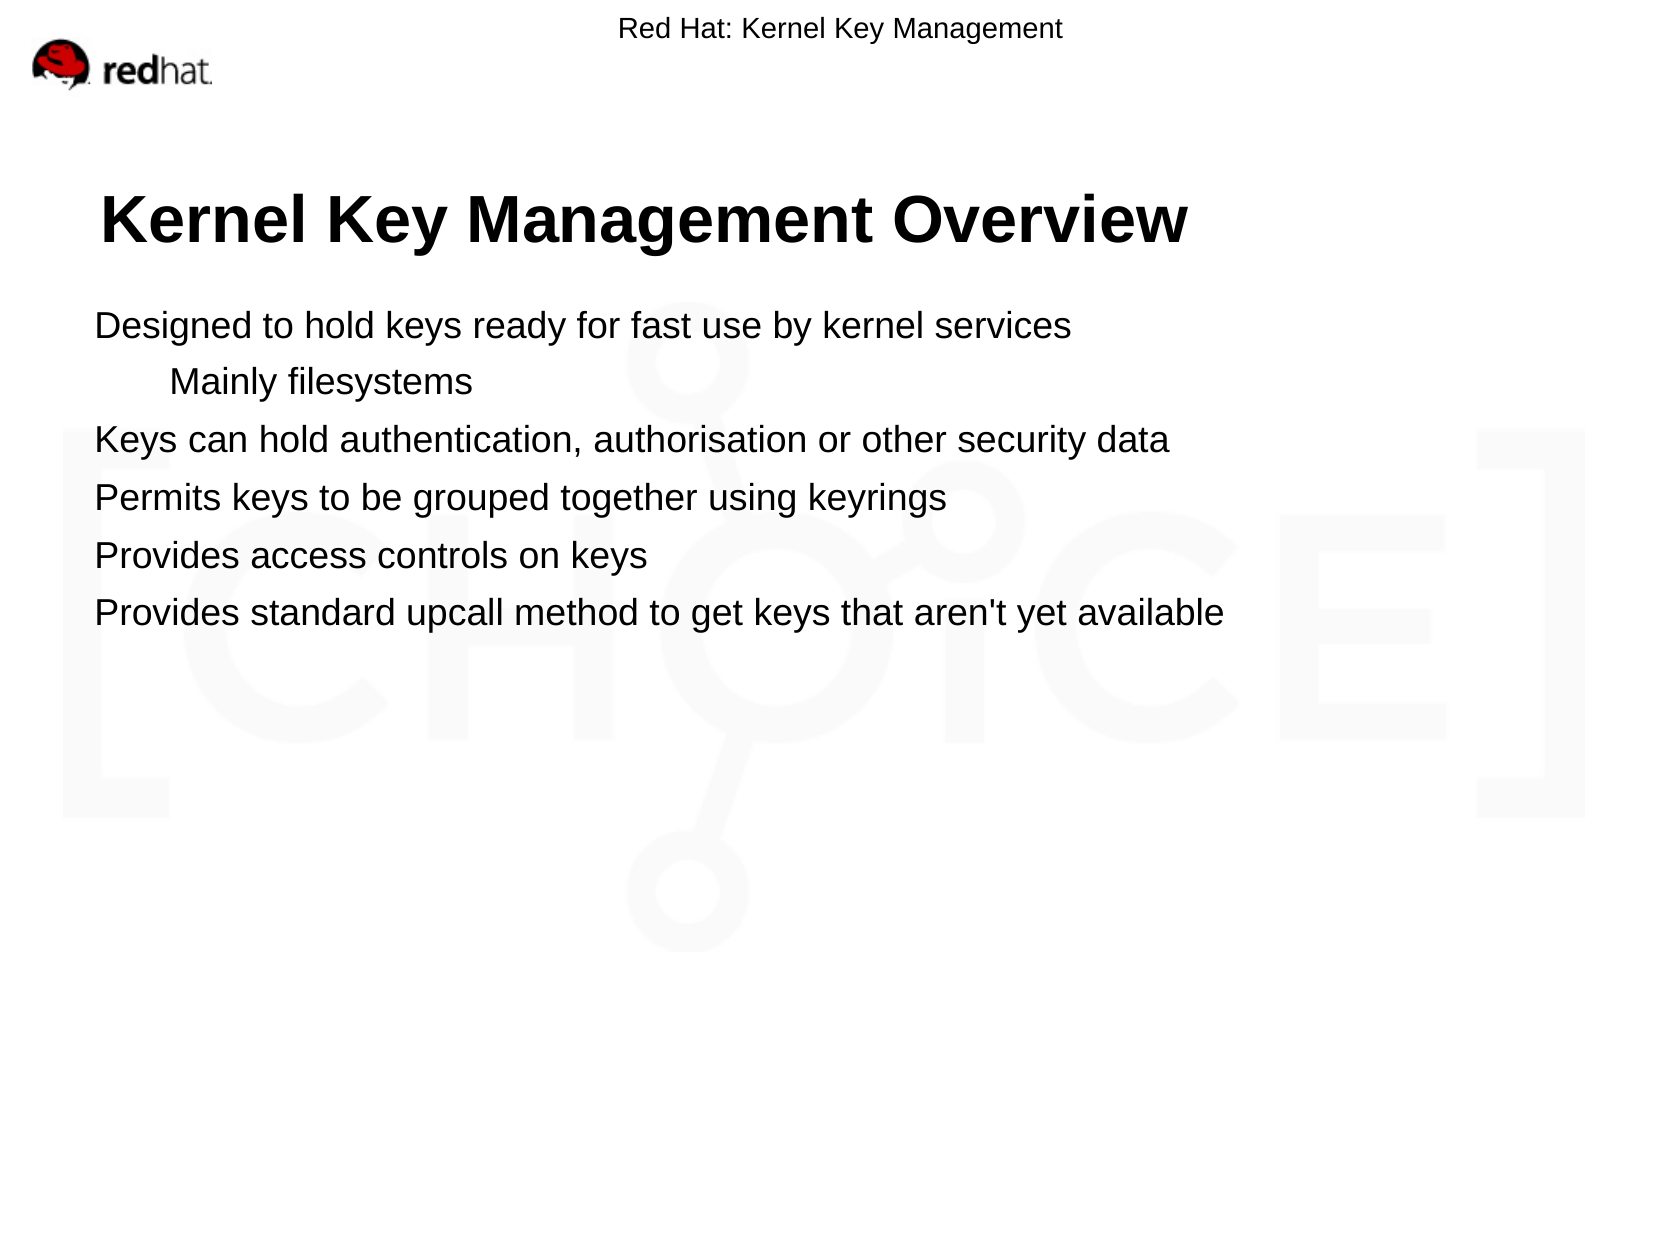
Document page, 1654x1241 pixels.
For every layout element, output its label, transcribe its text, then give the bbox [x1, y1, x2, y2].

title Kernel Key Management Overview [100, 164, 1506, 275]
list Designed to hold keys ready for fast use by kernel services Mainly filesystems Keys can hold authentication, authorisation or other security data Permits keys to be grouped together using keyrings Provides access controls on keys Provides standard upcall method to get keys that aren't yet available [94, 304, 1500, 1174]
picture [31, 37, 212, 98]
picture [63, 302, 1585, 952]
